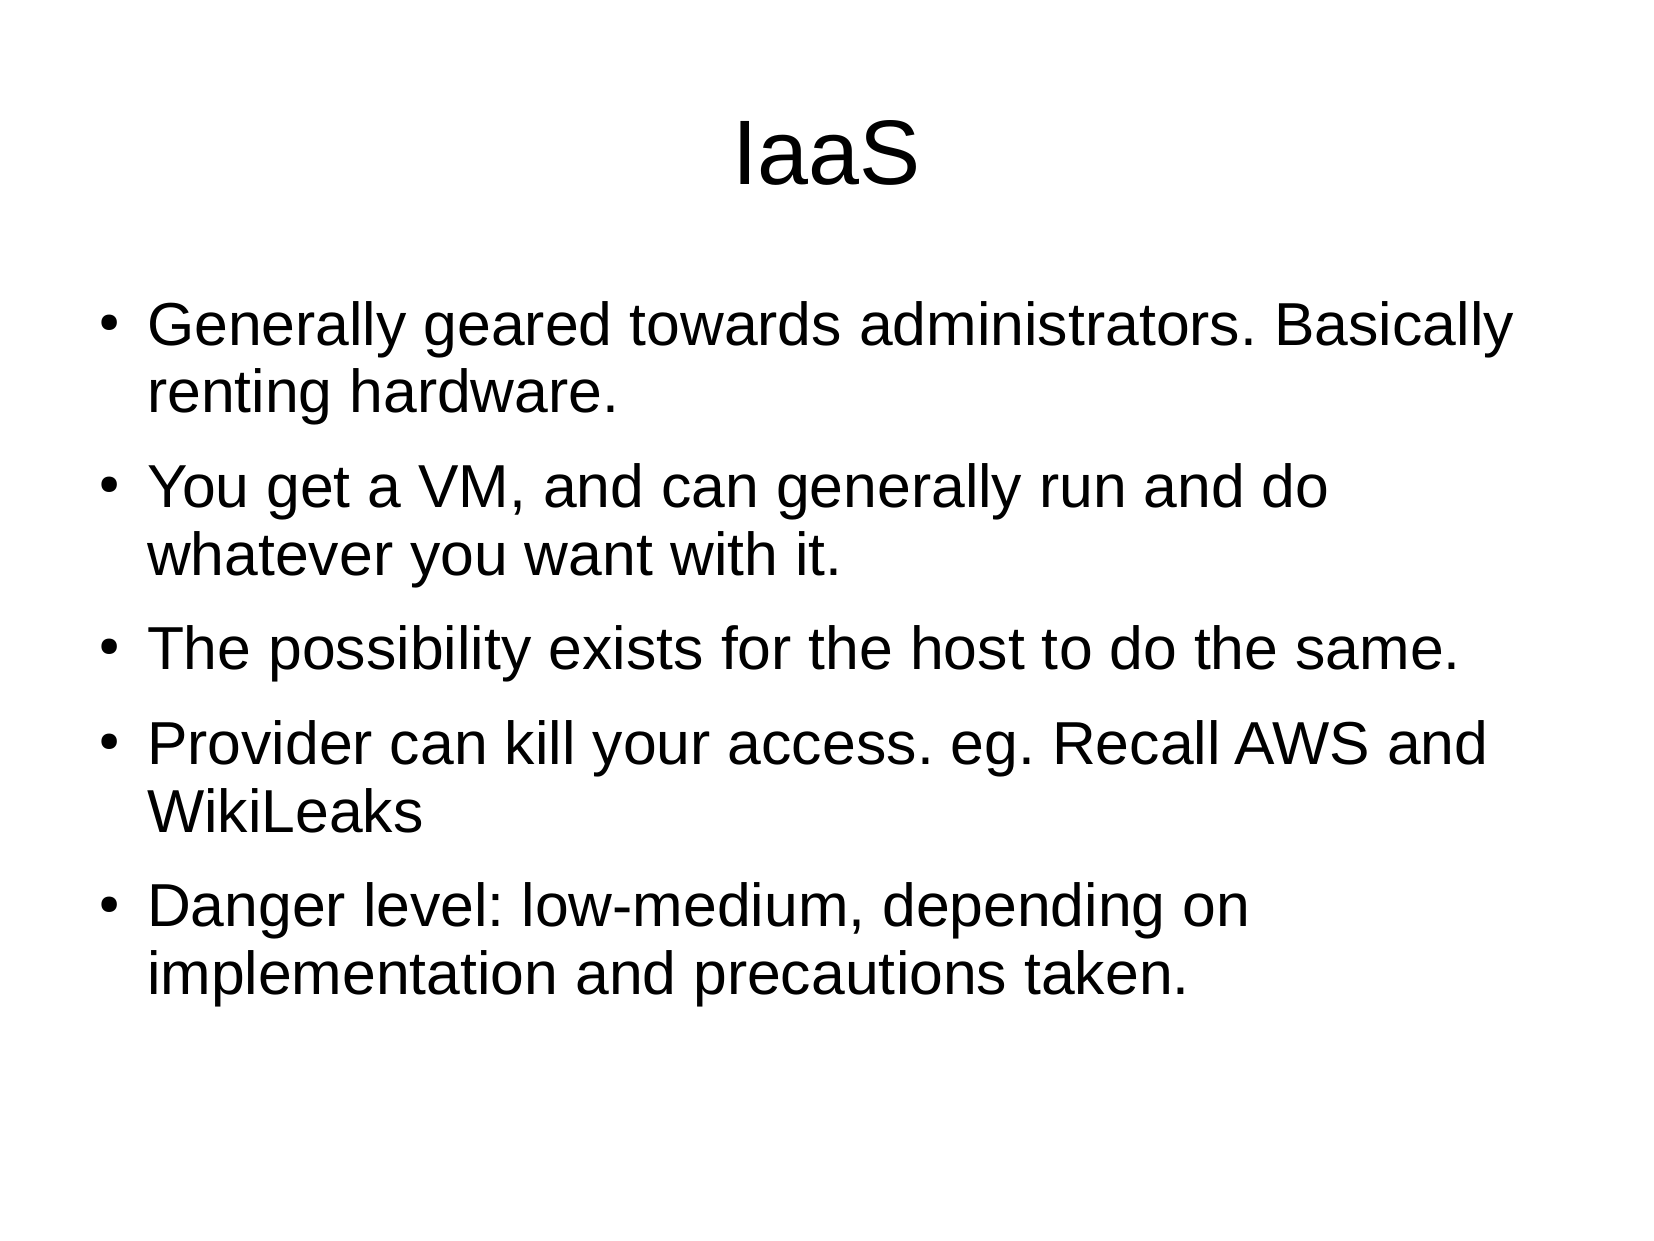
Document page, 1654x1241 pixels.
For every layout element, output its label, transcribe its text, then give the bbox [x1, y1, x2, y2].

title IaaS [82, 49, 1571, 257]
list Generally geared towards administrators. Basically renting hardware. You get a VM, and can generally run and do whatever you want with it. The possibility exists for the host to do the same. Provider can kill your access. eg. Recall AWS and WikiLeaks Danger level: low-medium, depending on implementation and precautions taken. [82, 290, 1571, 1010]
